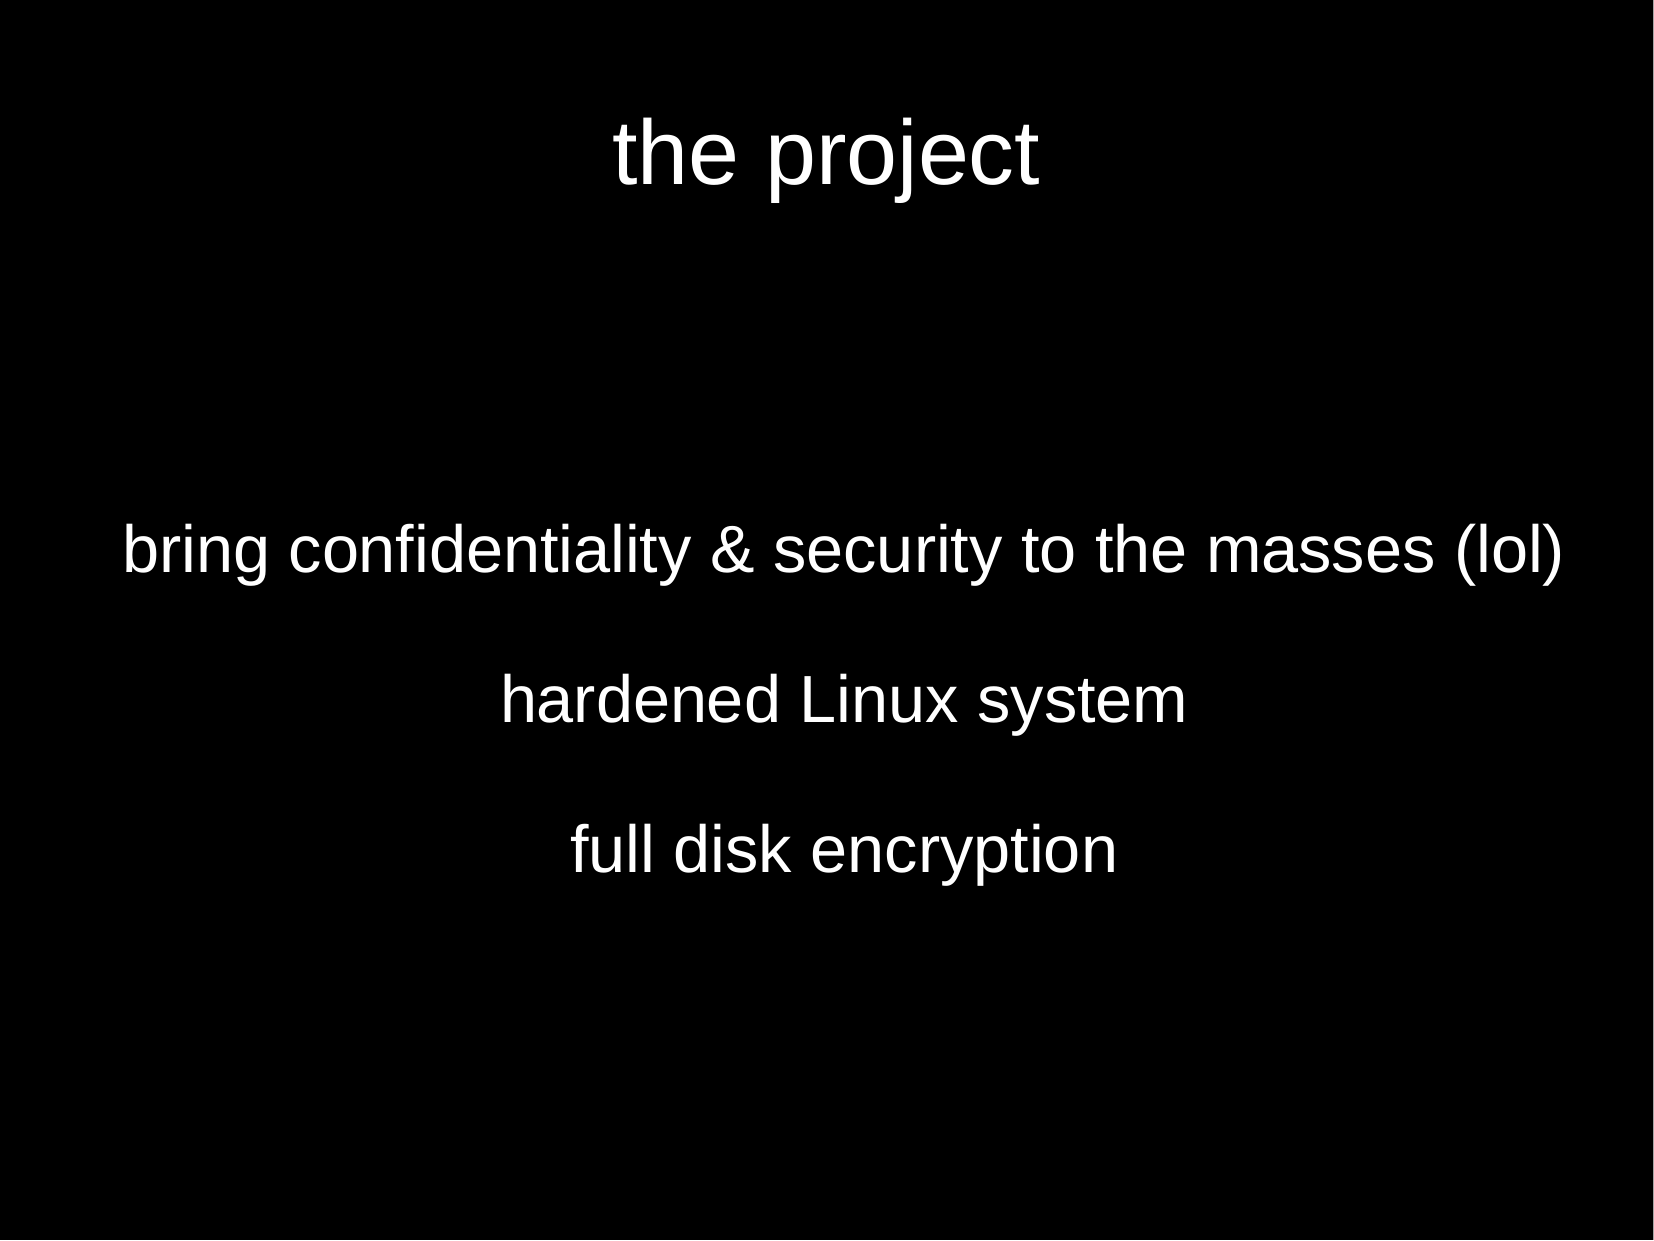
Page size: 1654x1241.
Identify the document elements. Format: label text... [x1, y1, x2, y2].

subtitle bring confidentiality & security to the masses (lol) hardened Linux system full disk encryption [82, 297, 1571, 1102]
title the project [82, 56, 1571, 250]
